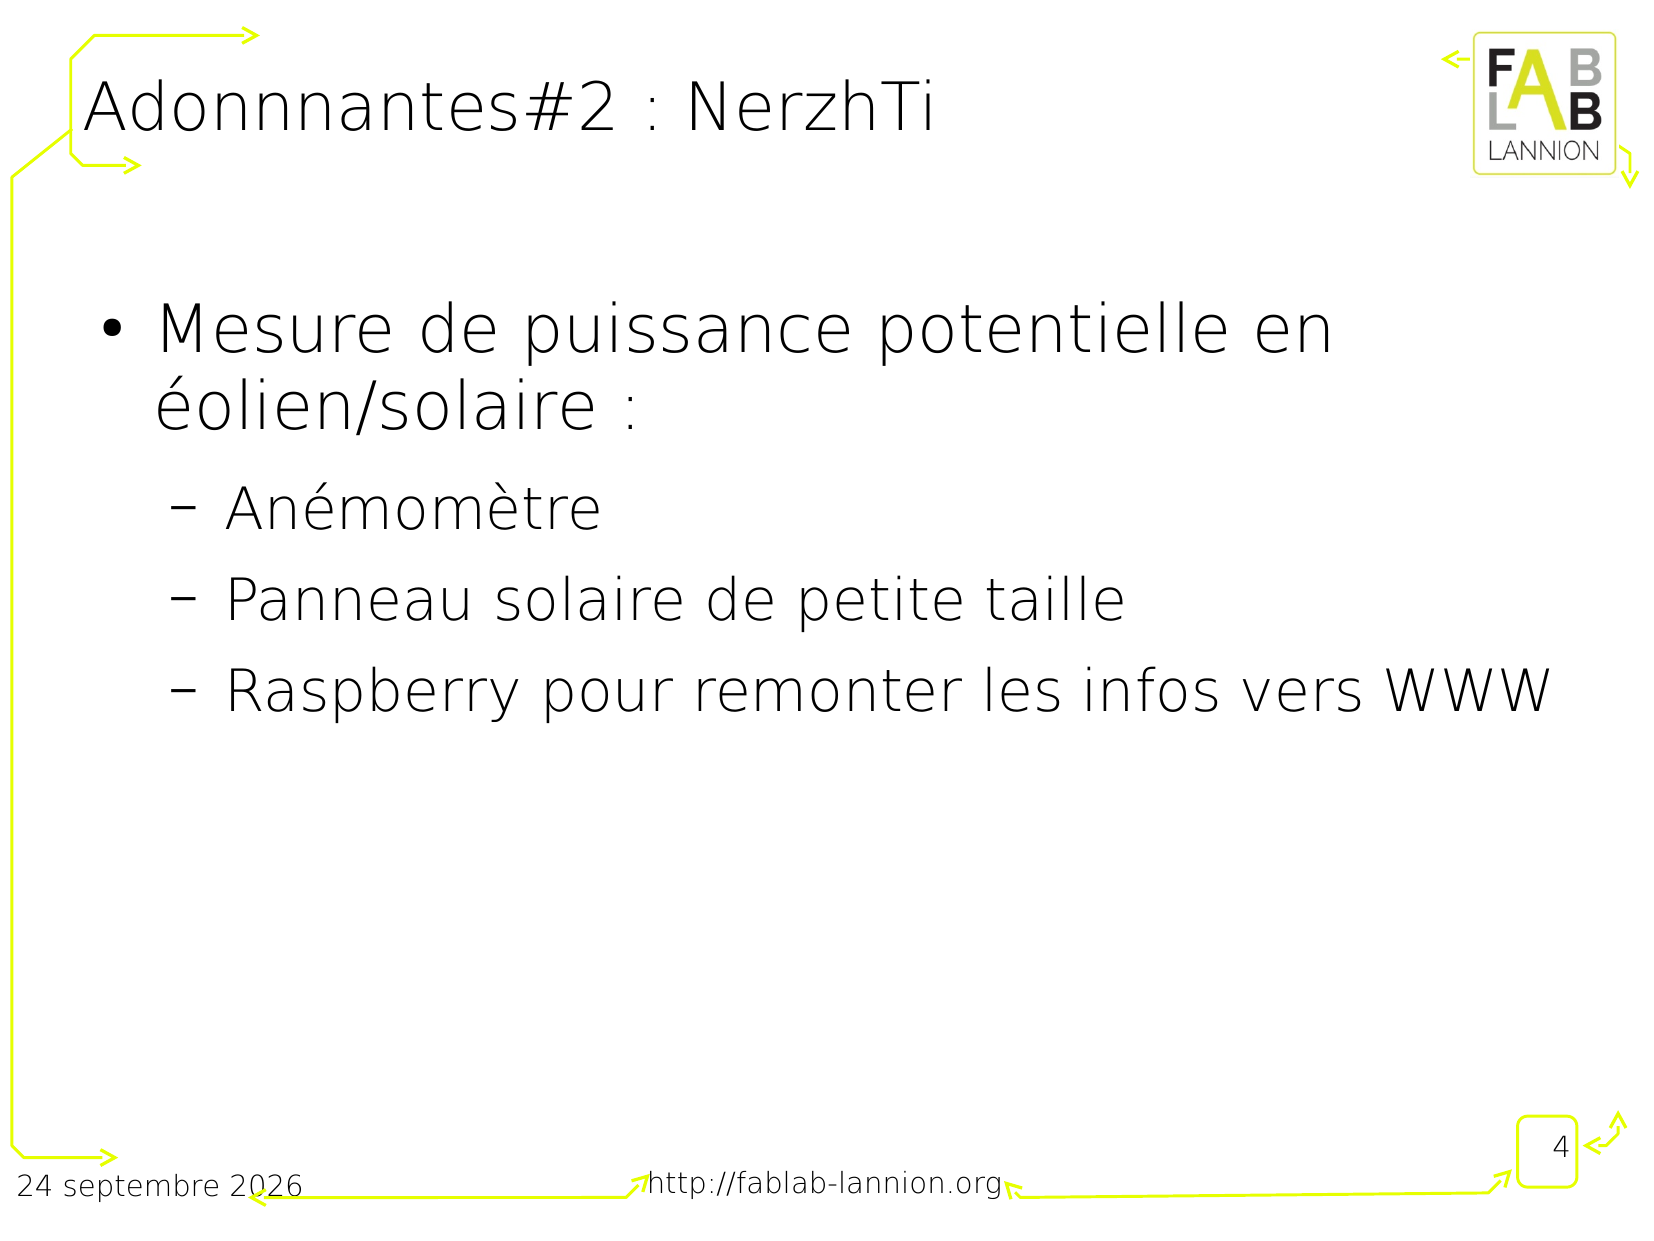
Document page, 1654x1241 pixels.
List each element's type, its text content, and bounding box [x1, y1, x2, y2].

list Mesure de puissance potentielle en éolien/solaire : Anémomètre Panneau solaire de petite taille Raspberry pour remonter les infos vers WWW [82, 290, 1571, 1010]
picture [1470, 29, 1619, 178]
title Adonnnantes#2 : NerzhTi [82, 49, 1441, 166]
